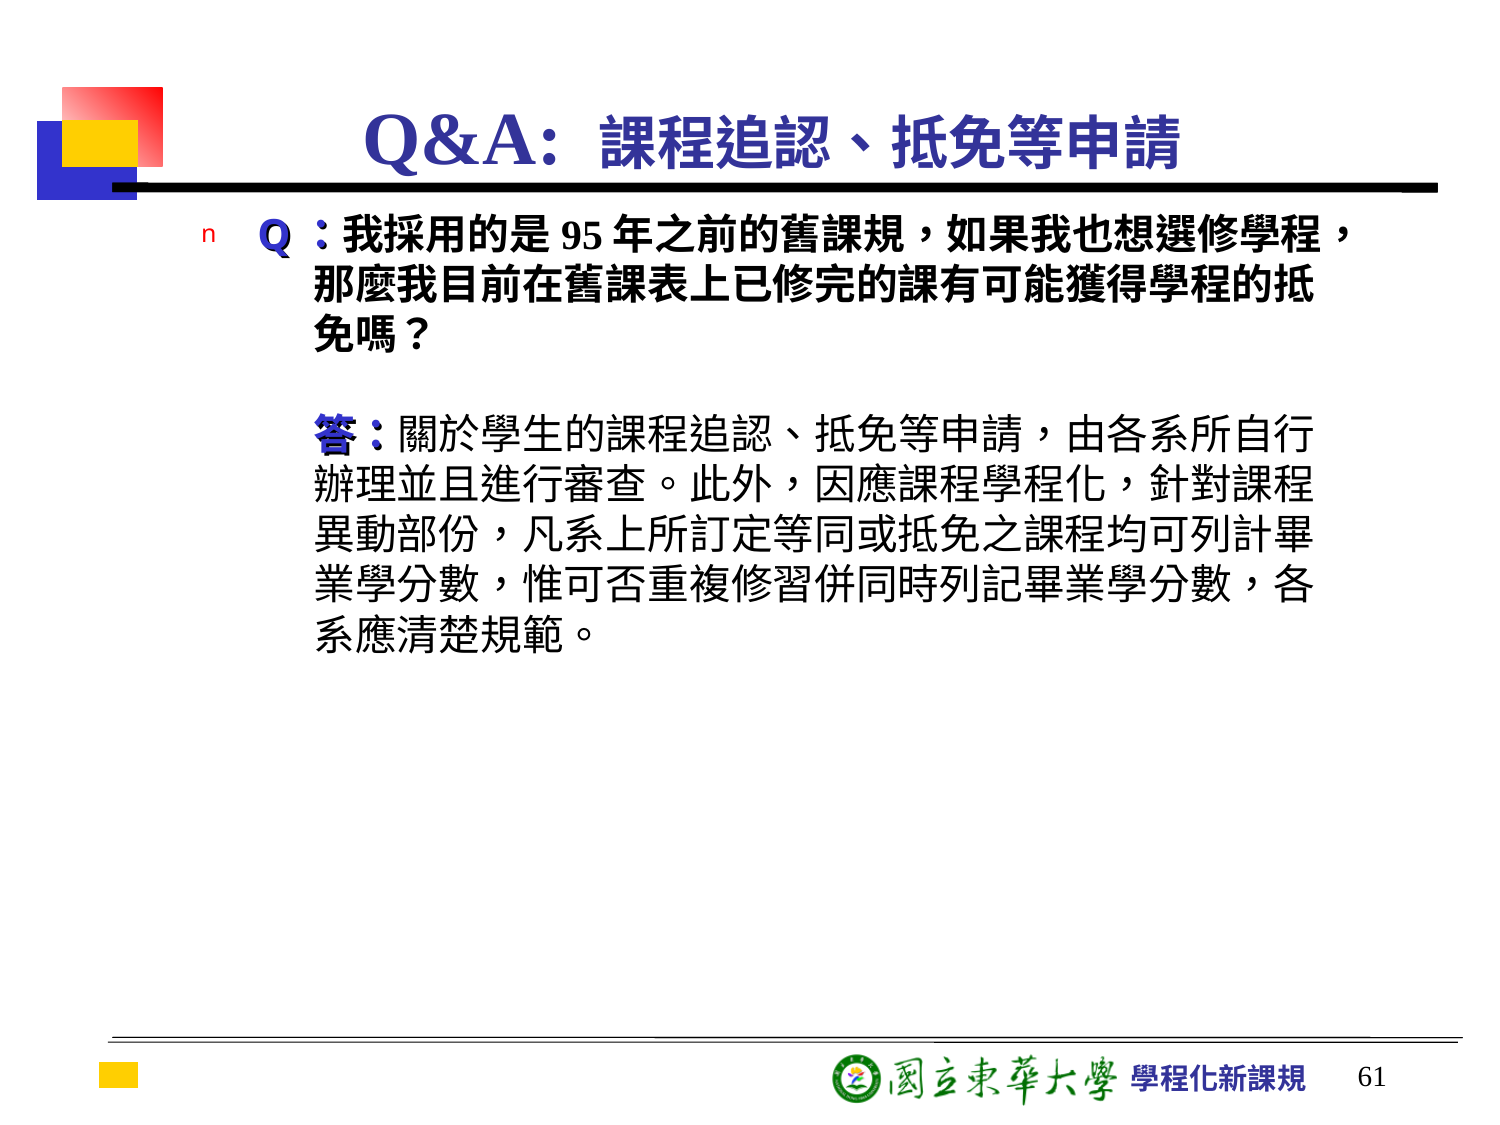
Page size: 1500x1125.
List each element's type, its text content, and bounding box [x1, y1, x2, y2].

text_box 61 [1342, 1050, 1468, 1101]
list Q：我採用的是95年之前的舊課規，如果我也想選修學程，那麼我目前在舊課表上已修完的課有可能獲得學程的抵免嗎？ 答：關於學生的課程追認、抵免等申請，由各系所自行辦理並且進行審查。此外，因應課程學程化，針對課程異動部份，凡系上所訂定等同或抵免之課程均可列計畢業學分數，惟可否重複修習併同時列記畢業學分數，各系應清楚規範。 [185, 200, 1371, 1026]
title Q&A: 課程追認、抵免等申請 [174, 75, 1369, 188]
